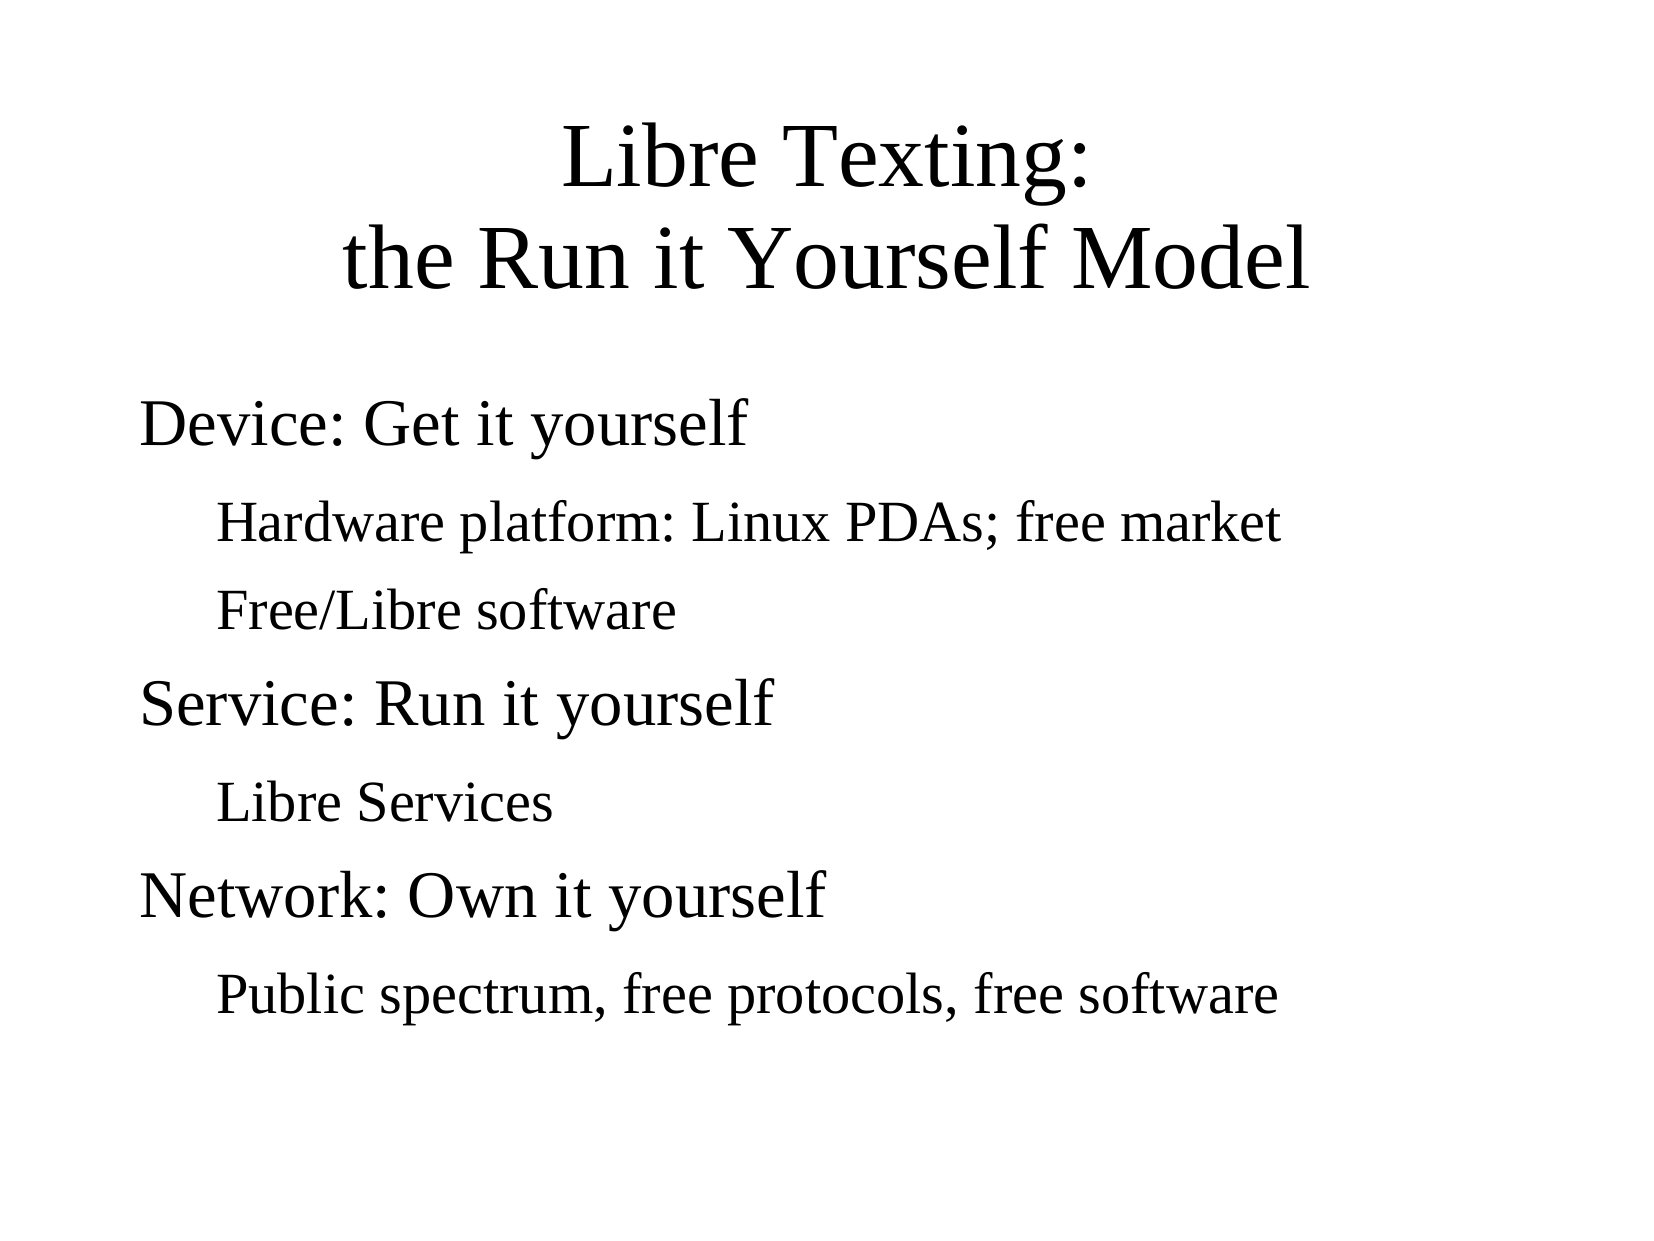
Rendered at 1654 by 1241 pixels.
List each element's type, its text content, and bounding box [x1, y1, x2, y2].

title Libre Texting: the Run it Yourself Model [121, 95, 1534, 318]
list Device: Get it yourself Hardware platform: Linux PDAs; free market Free/Libre software Service: Run it yourself Libre Services Network: Own it yourself Public spectrum, free protocols, free software [121, 386, 1534, 1168]
